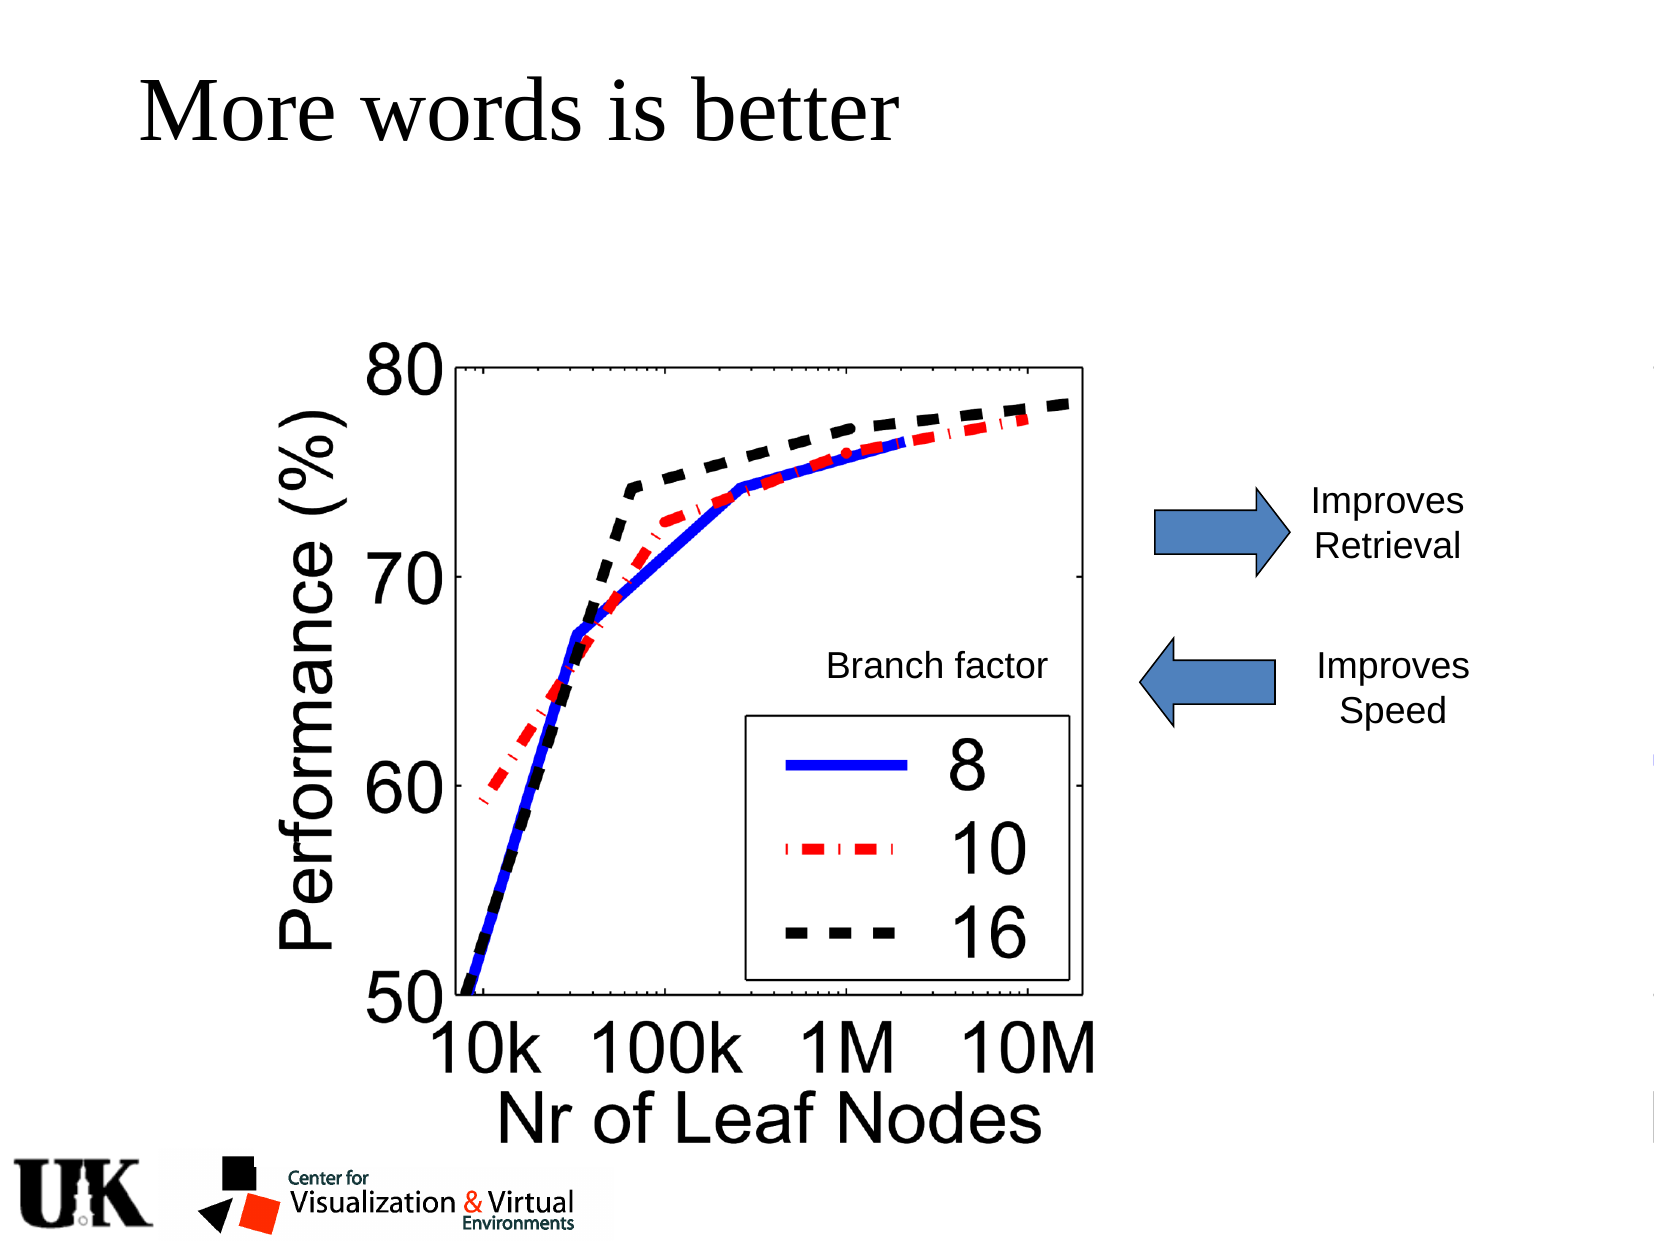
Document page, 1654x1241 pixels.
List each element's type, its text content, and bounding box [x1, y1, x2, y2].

text_box Improves Speed [1240, 633, 1547, 750]
text_box [1139, 315, 1654, 1241]
picture [0, 314, 1654, 1241]
text_box Improves Retrieval [1234, 468, 1541, 584]
text_box Branch factor [811, 633, 1124, 700]
text_box More words is better [123, 0, 1530, 207]
